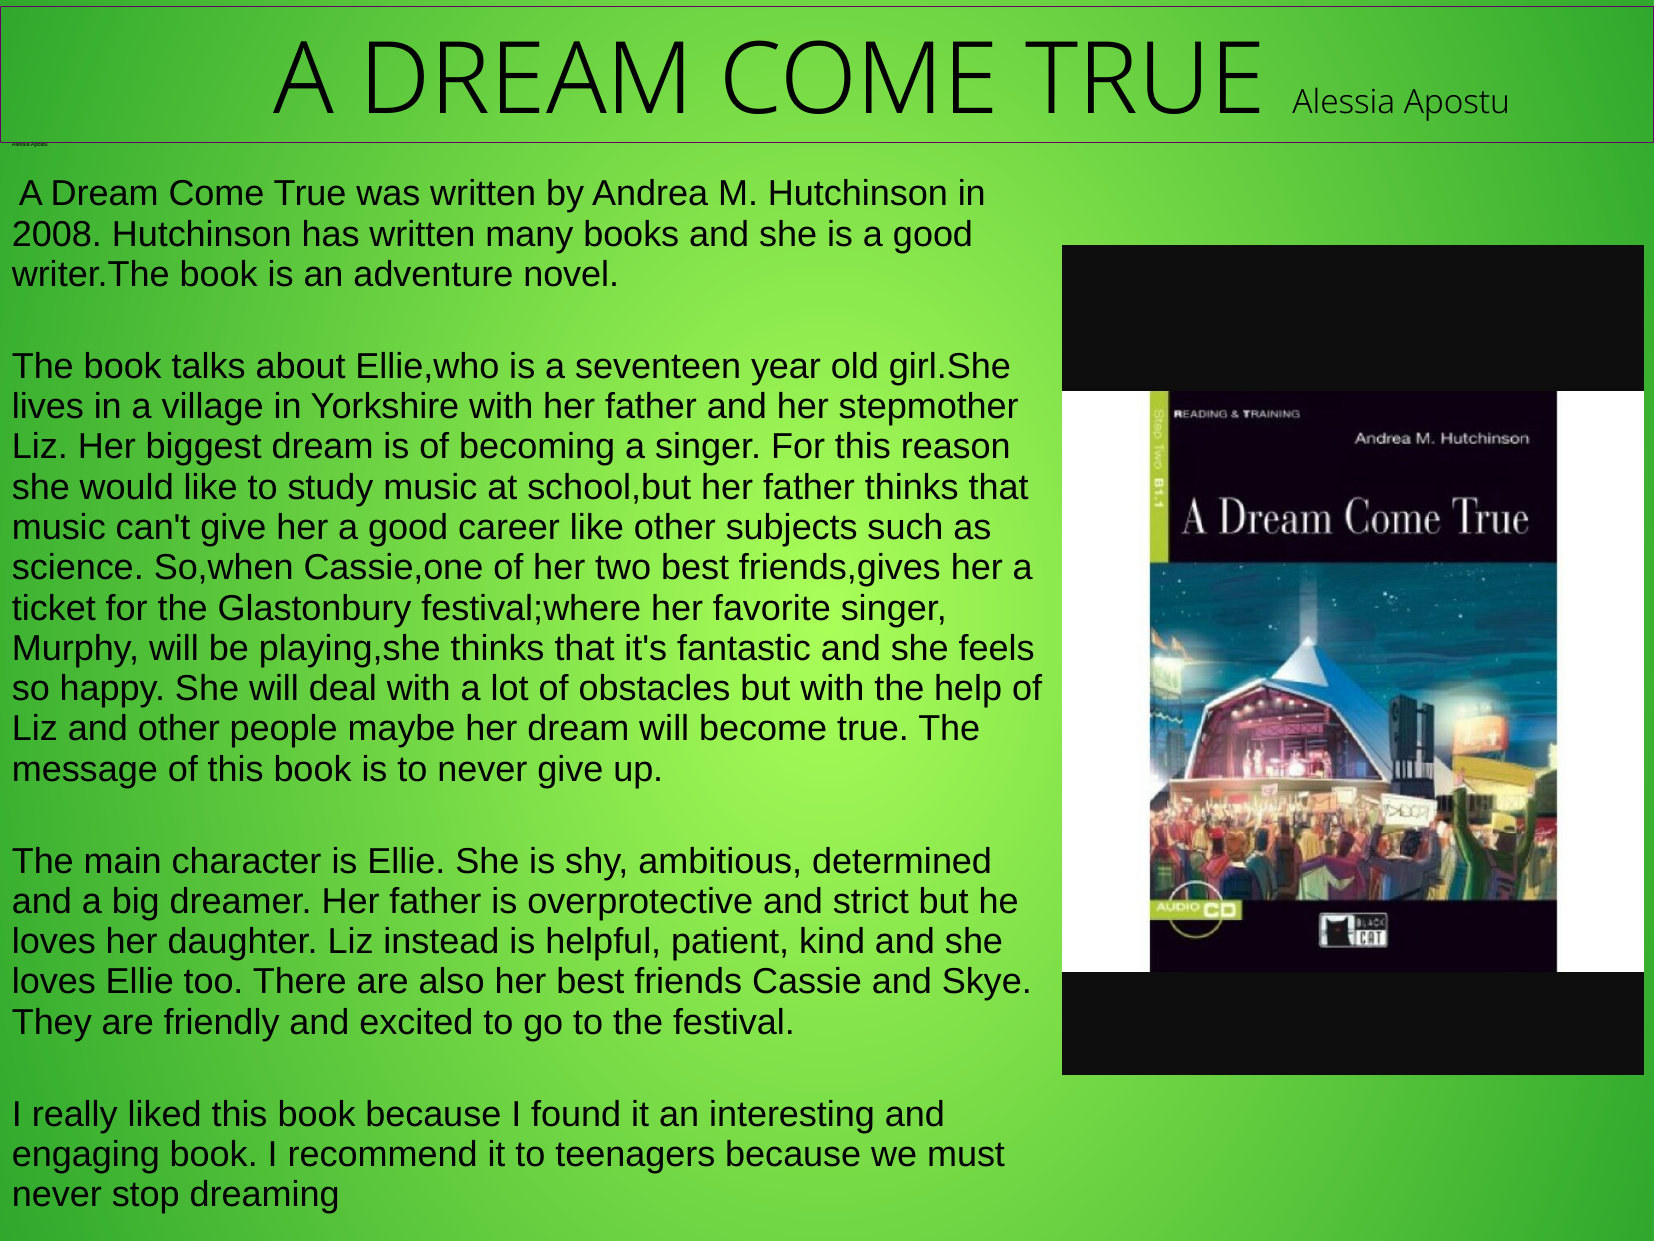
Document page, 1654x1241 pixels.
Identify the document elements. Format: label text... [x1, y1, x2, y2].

picture [1062, 245, 1644, 1075]
list Alessia Apostu A Dream Come True was written by Andrea M. Hutchinson in 2008. Hutchinson has written many books and she is a good writer.The book is an adventure novel. The book talks about Ellie,who is a seventeen year old girl.She lives in a village in Yorkshire with her father and her stepmother Liz. Her biggest dream is of becoming a singer. For this reason she would like to study music at school,but her father thinks that music can't give her a good career like other subjects such as science. So,when Cassie,one of her two best friends,gives her a ticket for the Glastonbury festival;where her favorite singer, Murphy, will be playing,she thinks that it's fantastic and she feels so happy. She will deal with a lot of obstacles but with the help of Liz and other people maybe her dream will become true. The message of this book is to never give up. The main character is Ellie. She is shy, ambitious, determined and a big dreamer. Her father is overprotective and strict but he loves her daughter. Liz instead is helpful, patient, kind and she loves Ellie too. There are also her best friends Cassie and Skye. They are friendly and excited to go to the festival. I really liked this book because I found it an interesting and engaging book. I recommend it to teenagers because we must never stop dreaming [11, 141, 1052, 1241]
title A DREAM COME TRUE Alessia Apostu [0, 8, 1654, 142]
